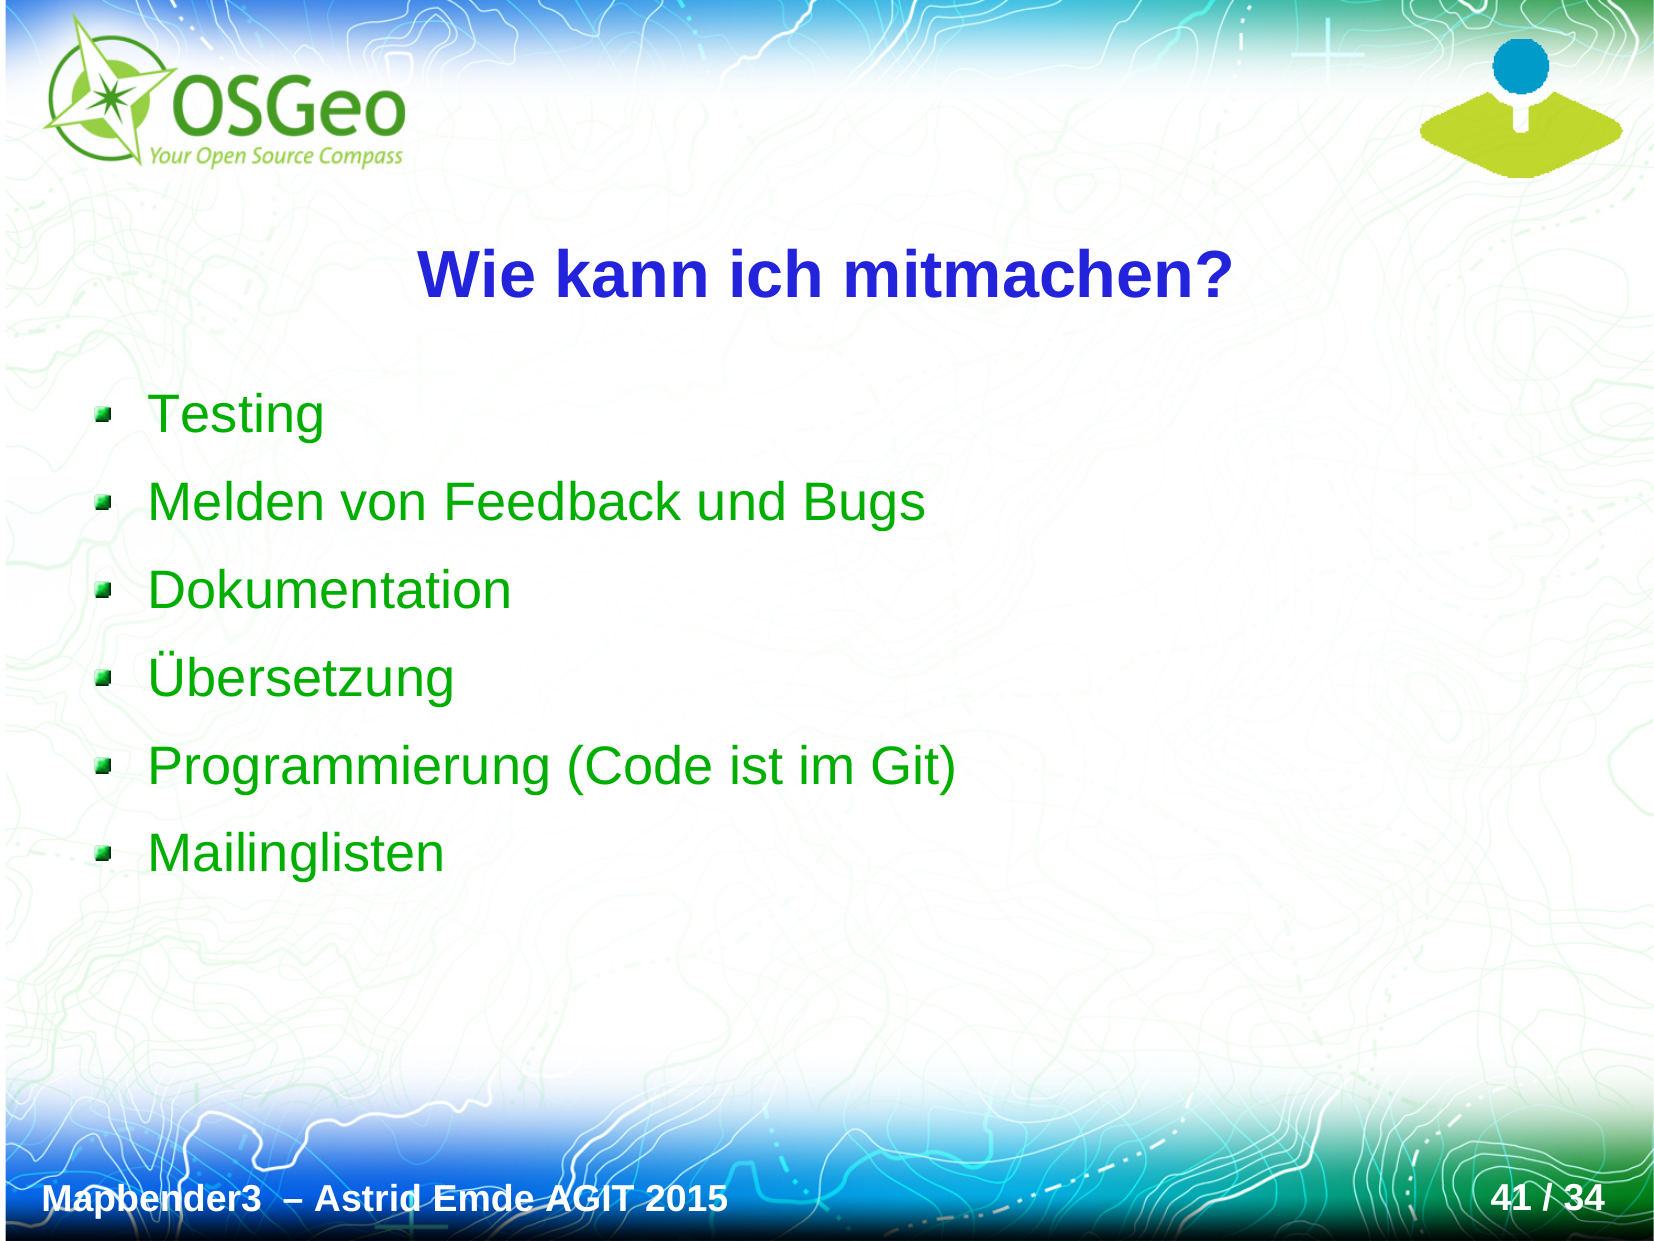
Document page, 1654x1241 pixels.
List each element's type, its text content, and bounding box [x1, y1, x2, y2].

picture [5, 0, 1654, 1241]
list Testing Melden von Feedback und Bugs Dokumentation Übersetzung Programmierung (Code ist im Git) Mailinglisten [76, 383, 1565, 1203]
title Wie kann ich mitmachen? [82, 200, 1571, 349]
